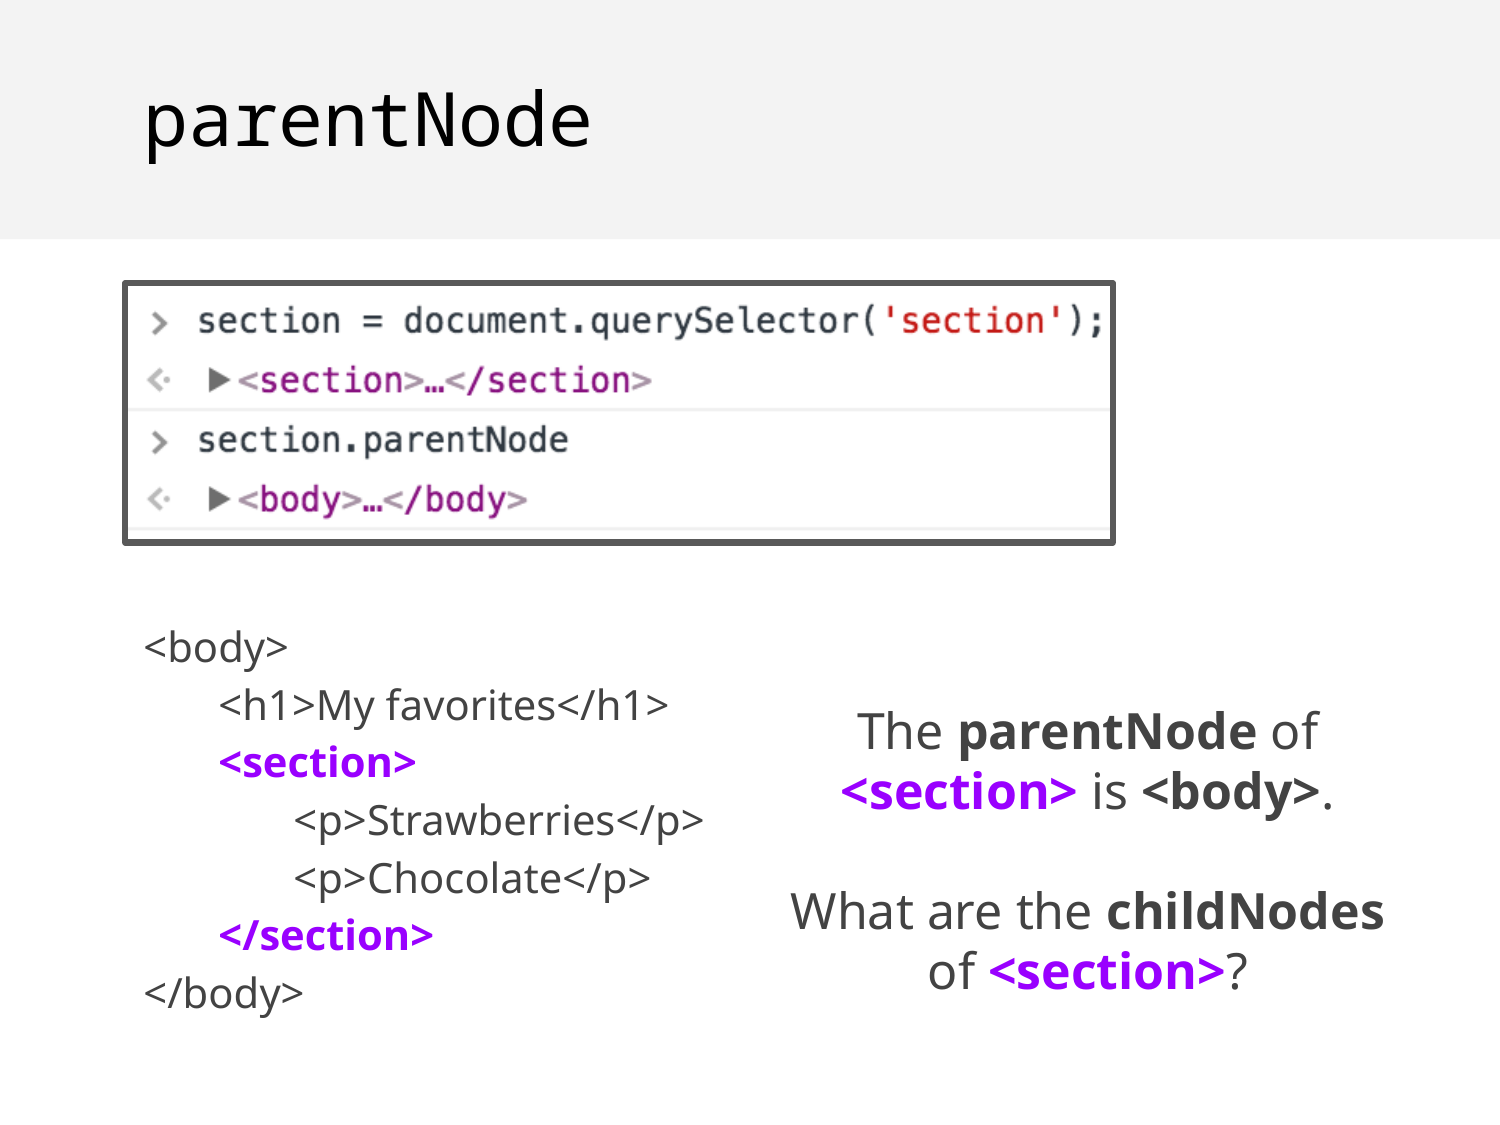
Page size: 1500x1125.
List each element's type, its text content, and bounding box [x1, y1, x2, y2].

text_box The parentNode of <section> is <body>. What are the childNodes of <section>? [770, 643, 1406, 1057]
list <body> <h1>My favorites</h1> <section> <p>Strawberries</p> <p>Chocolate</p> </section> </body> [128, 598, 813, 1029]
picture [128, 286, 1110, 540]
title parentNode [128, 56, 1372, 183]
